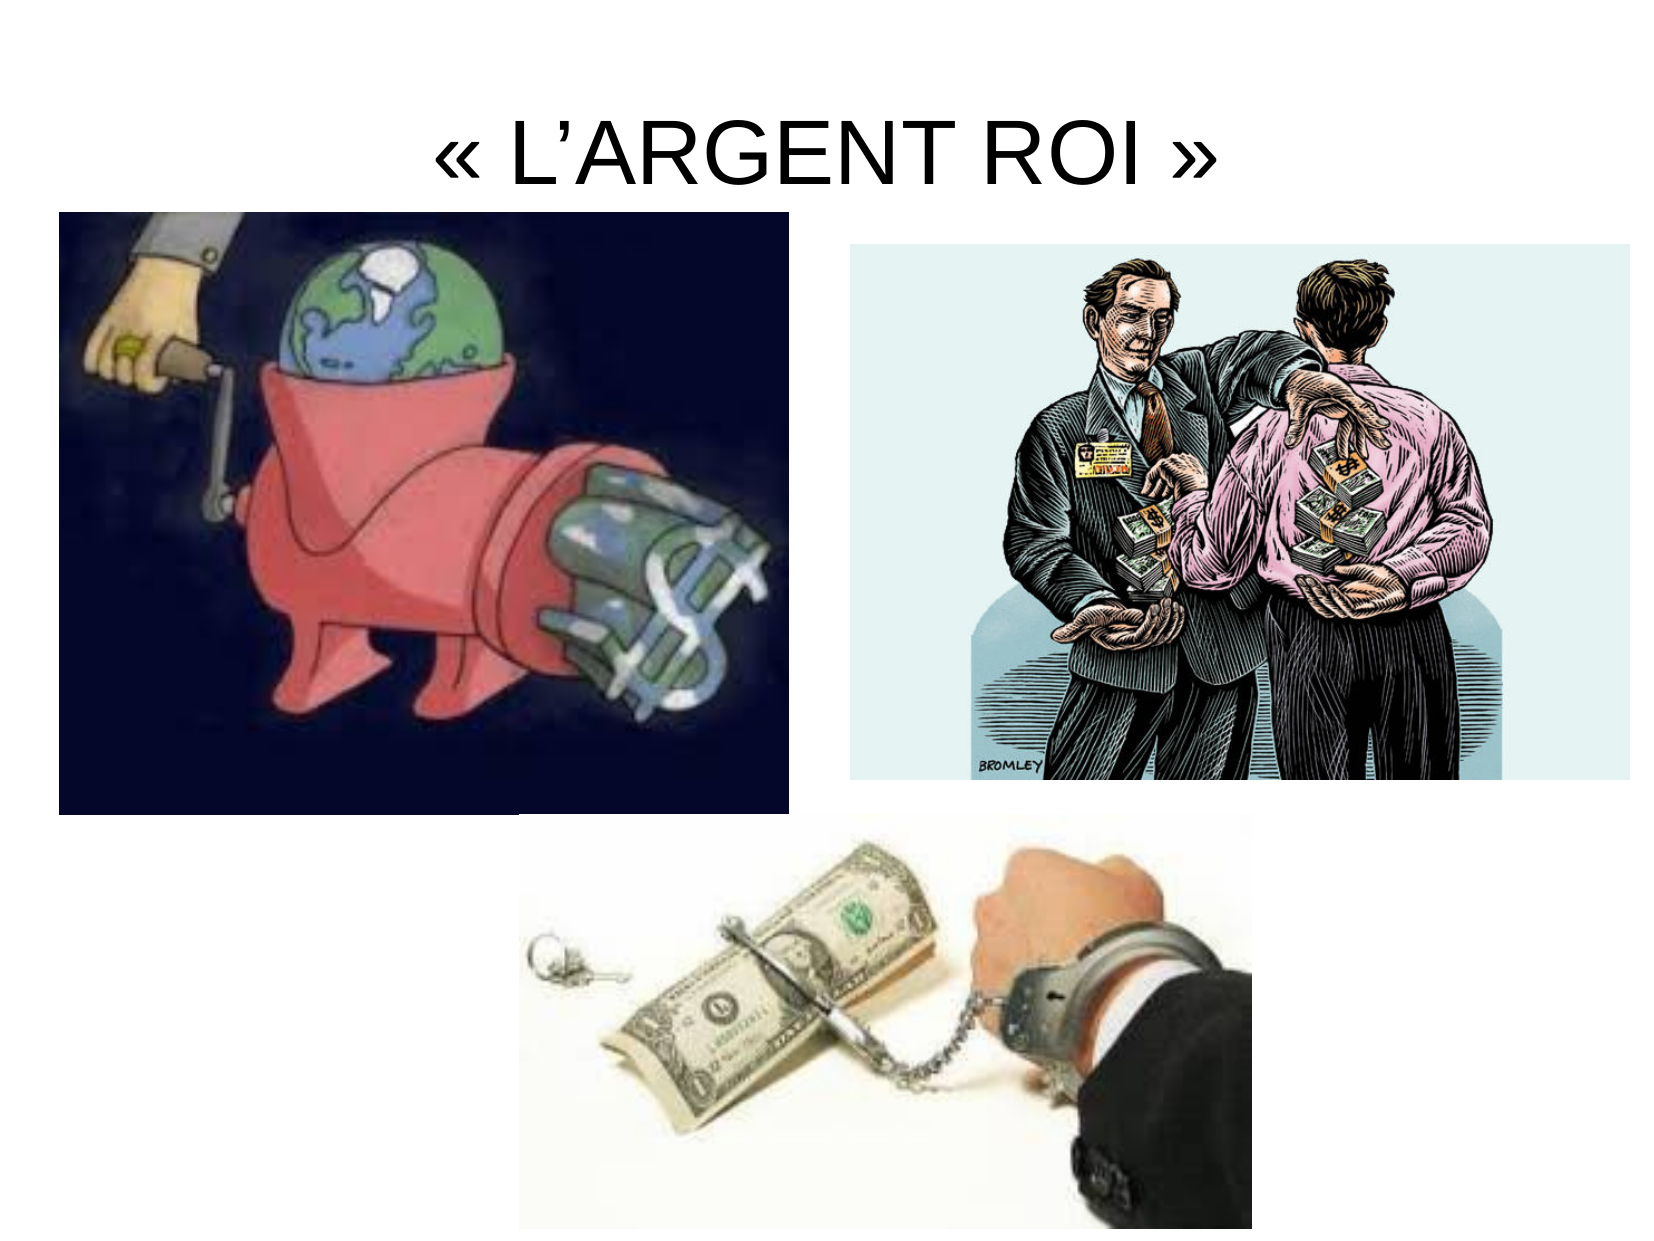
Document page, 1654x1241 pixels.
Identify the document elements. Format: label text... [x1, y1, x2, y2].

title « L’ARGENT ROI » [82, 49, 1571, 257]
picture [850, 244, 1630, 780]
picture [59, 212, 1252, 1229]
